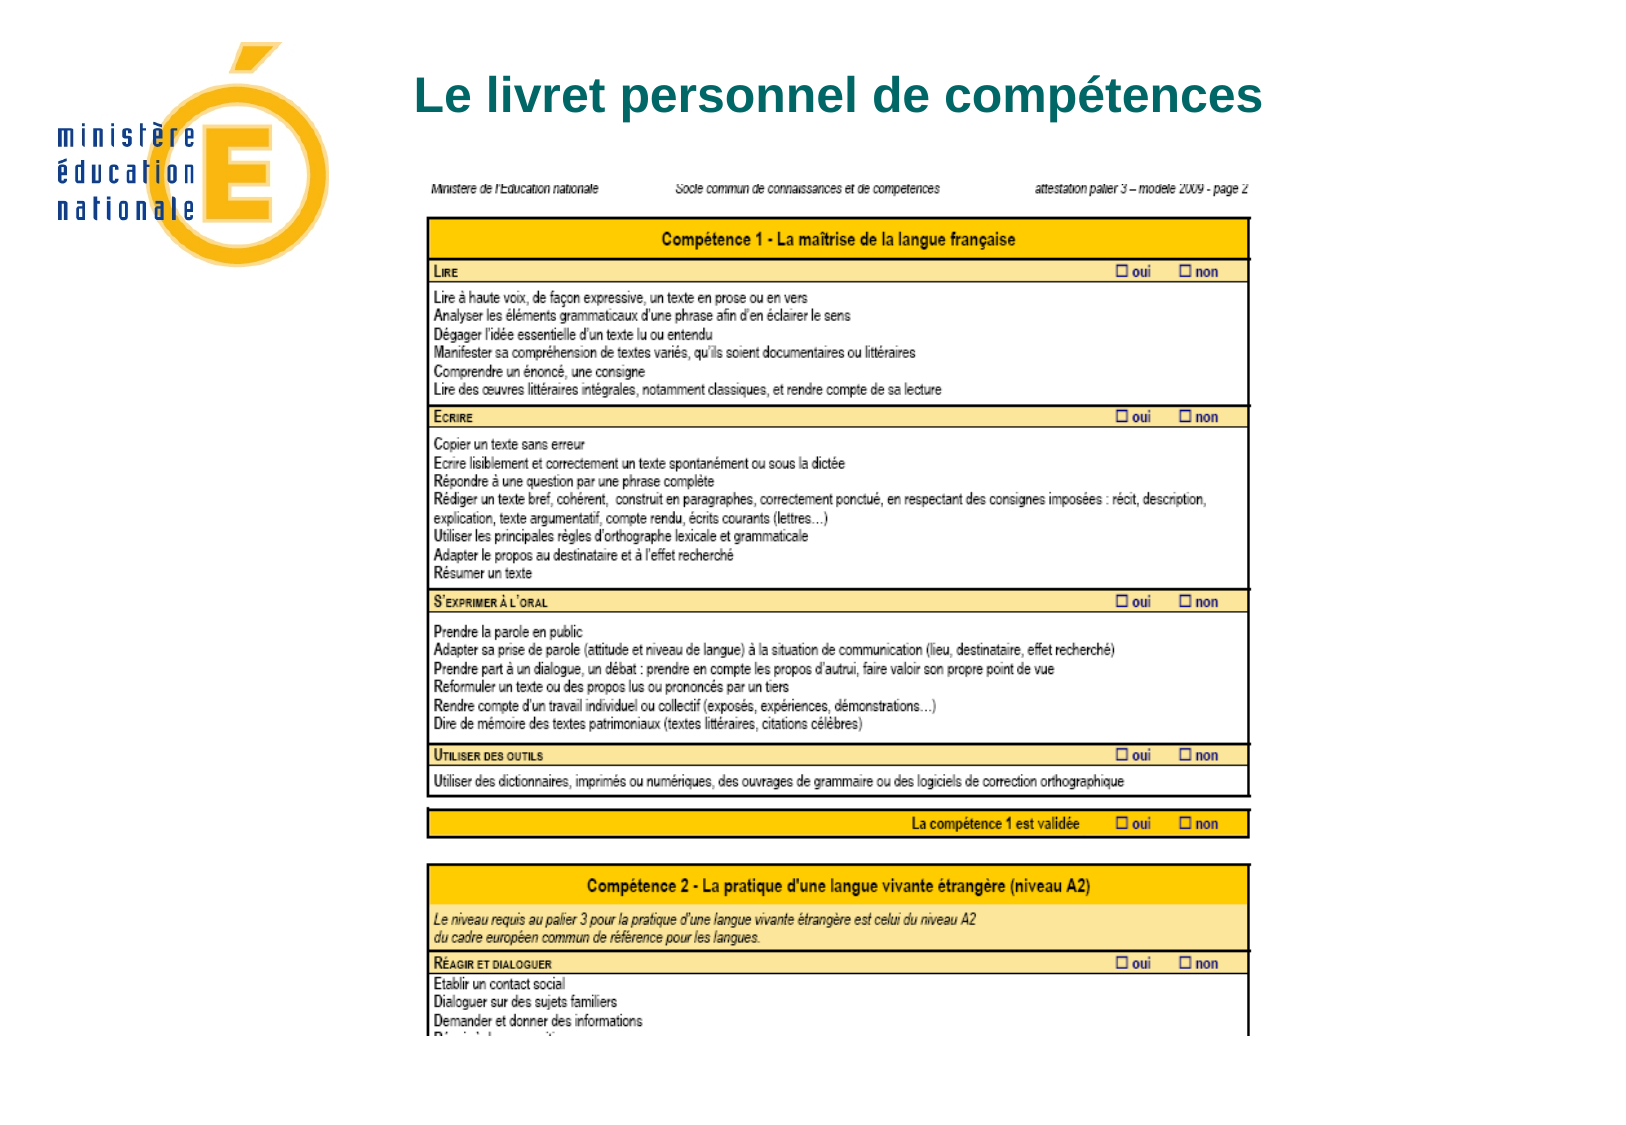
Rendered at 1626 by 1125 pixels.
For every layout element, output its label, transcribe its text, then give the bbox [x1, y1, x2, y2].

picture [56, 42, 329, 273]
text_box Le livret personnel de compétences [398, 54, 1356, 149]
picture [410, 184, 1268, 1036]
